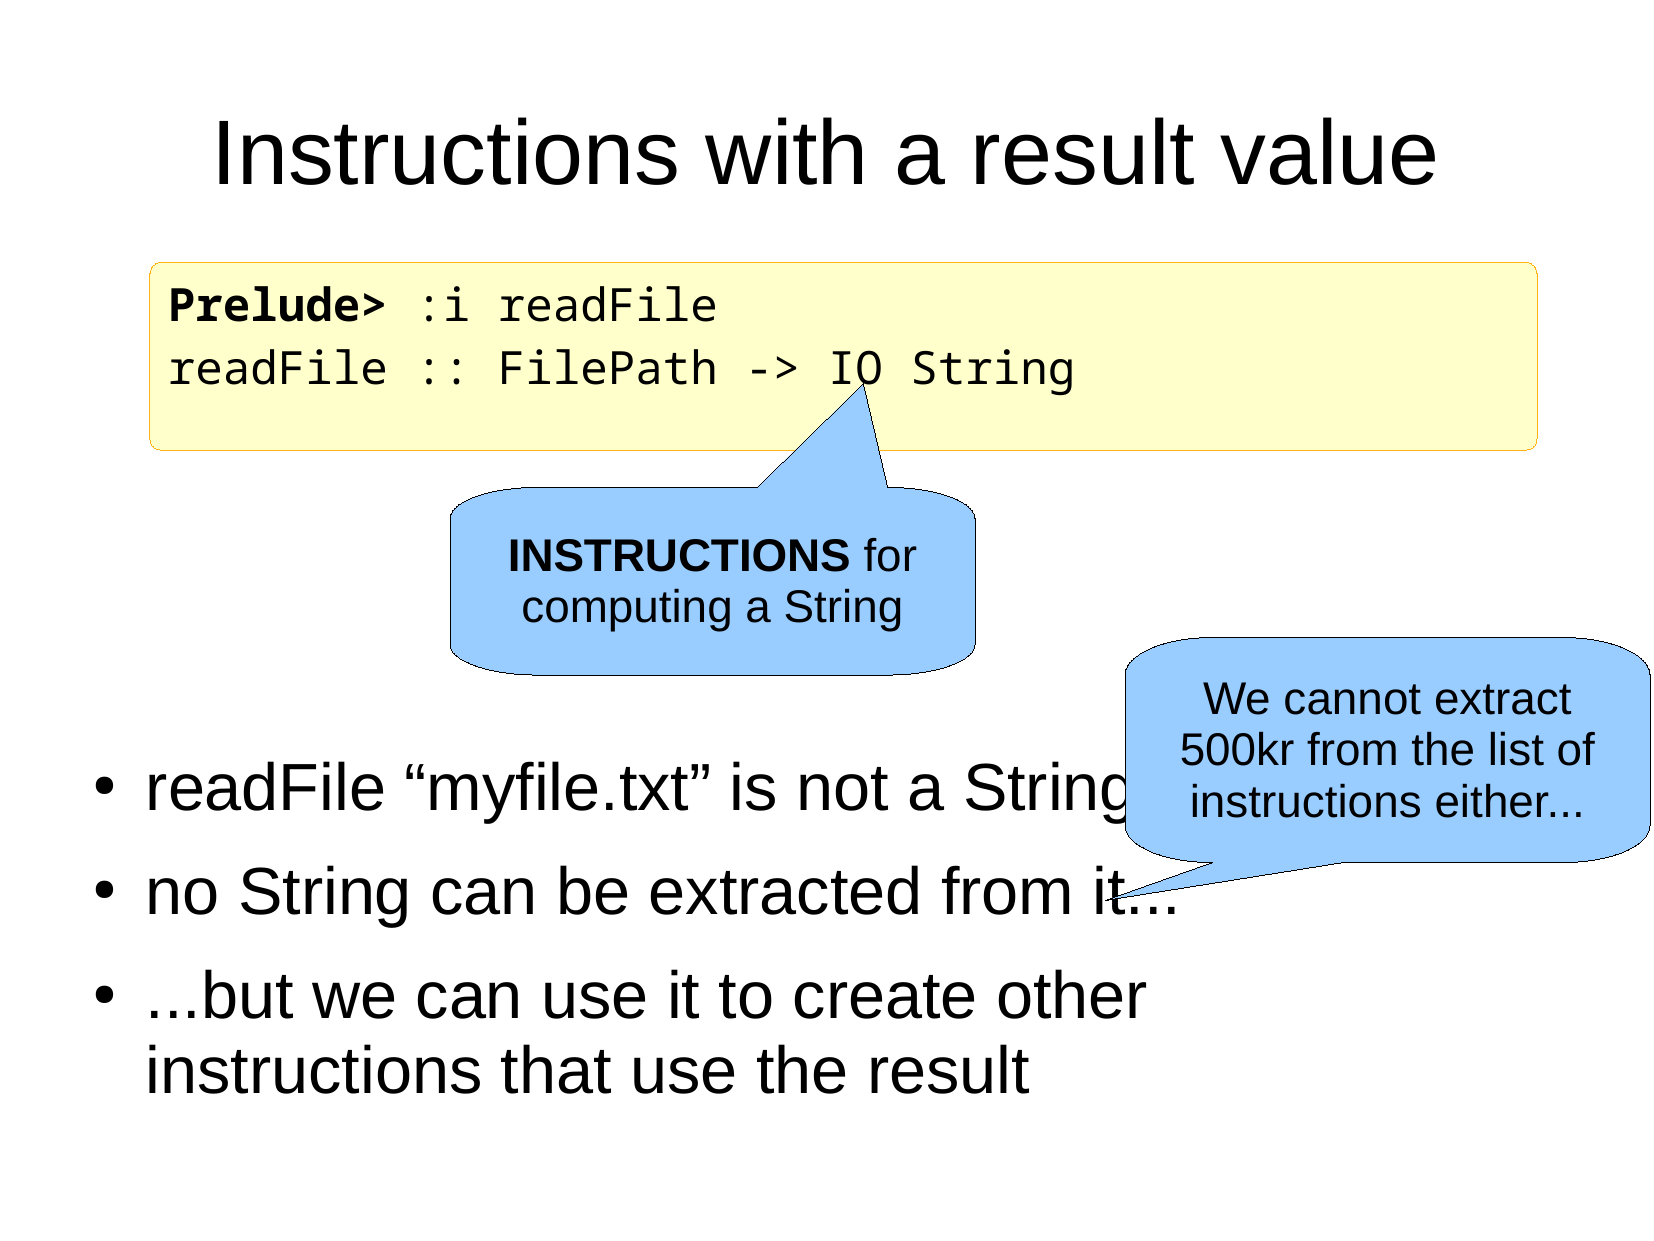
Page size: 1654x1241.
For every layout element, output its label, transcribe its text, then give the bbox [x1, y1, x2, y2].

title Instructions with a result value [82, 49, 1571, 257]
text_box INSTRUCTIONS for computing a String [450, 383, 976, 676]
list readFile “myfile.txt” is not a String no String can be extracted from it... ...but we can use it to create other instructions that use the result [75, 750, 1463, 1109]
text_box Prelude> :i readFile readFile :: FilePath -> IO String [149, 262, 1538, 451]
text_box We cannot extract 500kr from the list of instructions either... [1105, 637, 1651, 901]
